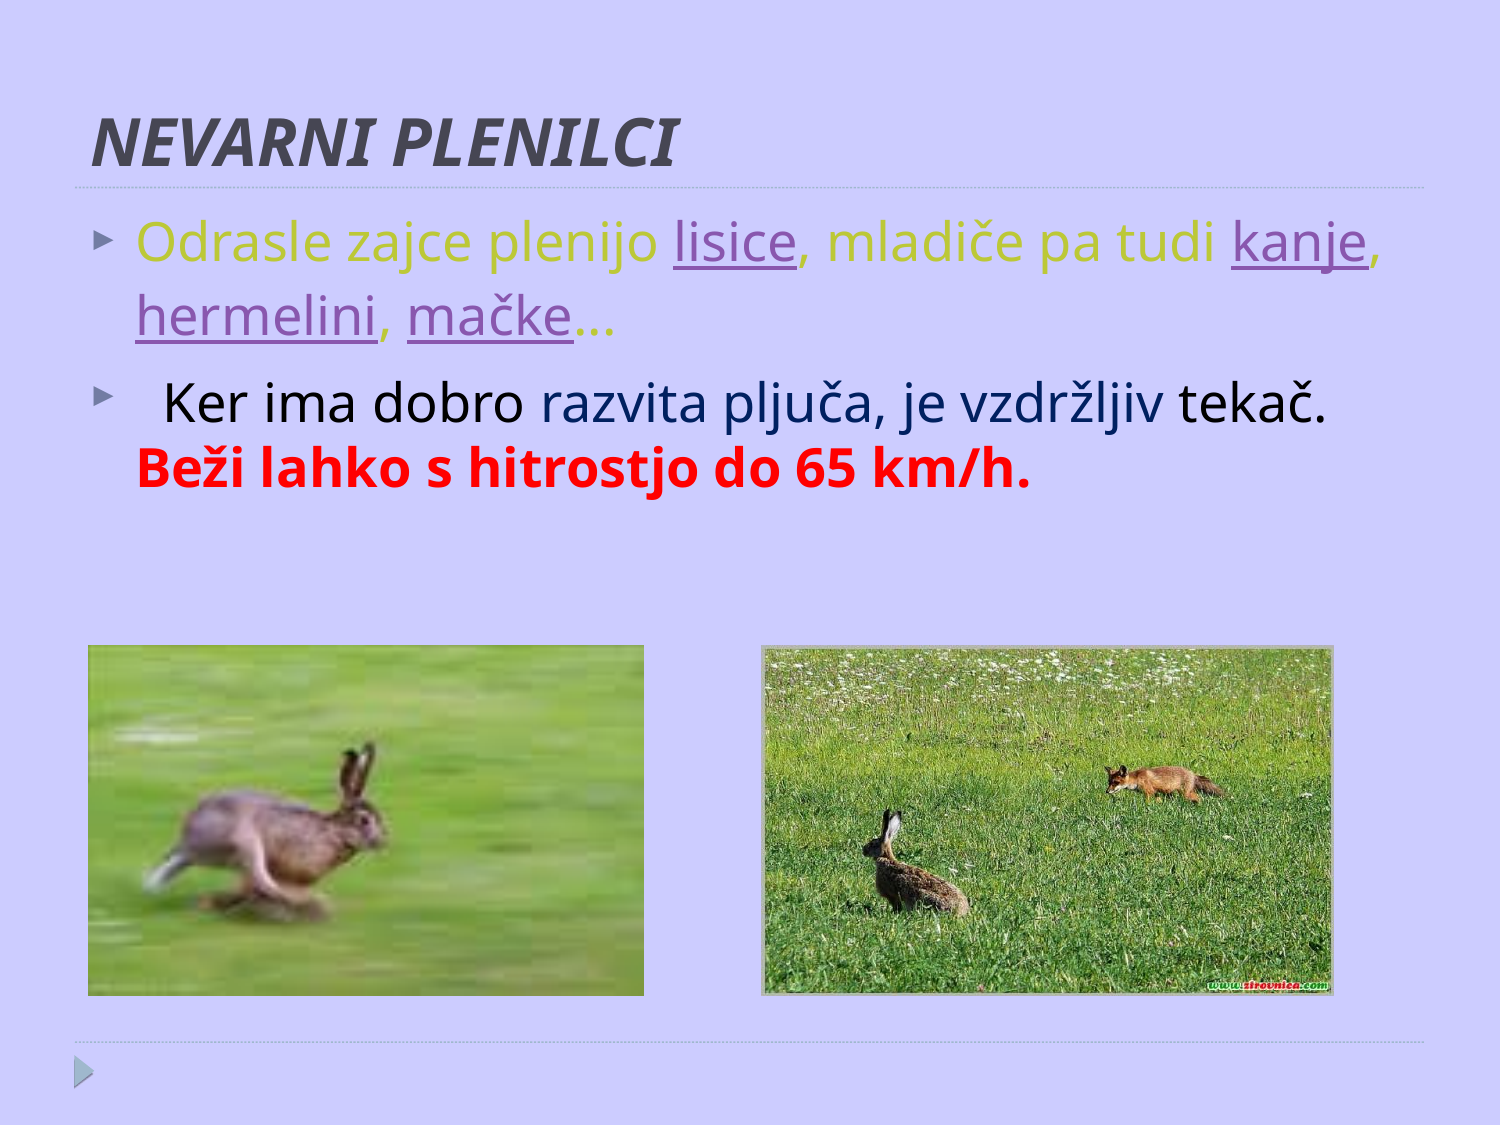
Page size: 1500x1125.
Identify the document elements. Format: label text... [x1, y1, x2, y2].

list Odrasle zajce plenijo lisice, mladiče pa tudi kanje, hermelini, mačke... Ker ima dobro razvita pljuča, je vzdržljiv tekač. Beži lahko s hitrostjo do 65 km/h. [75, 200, 1425, 1010]
title NEVARNI PLENILCI [75, 24, 1425, 188]
picture [761, 645, 1334, 996]
picture [88, 645, 644, 996]
